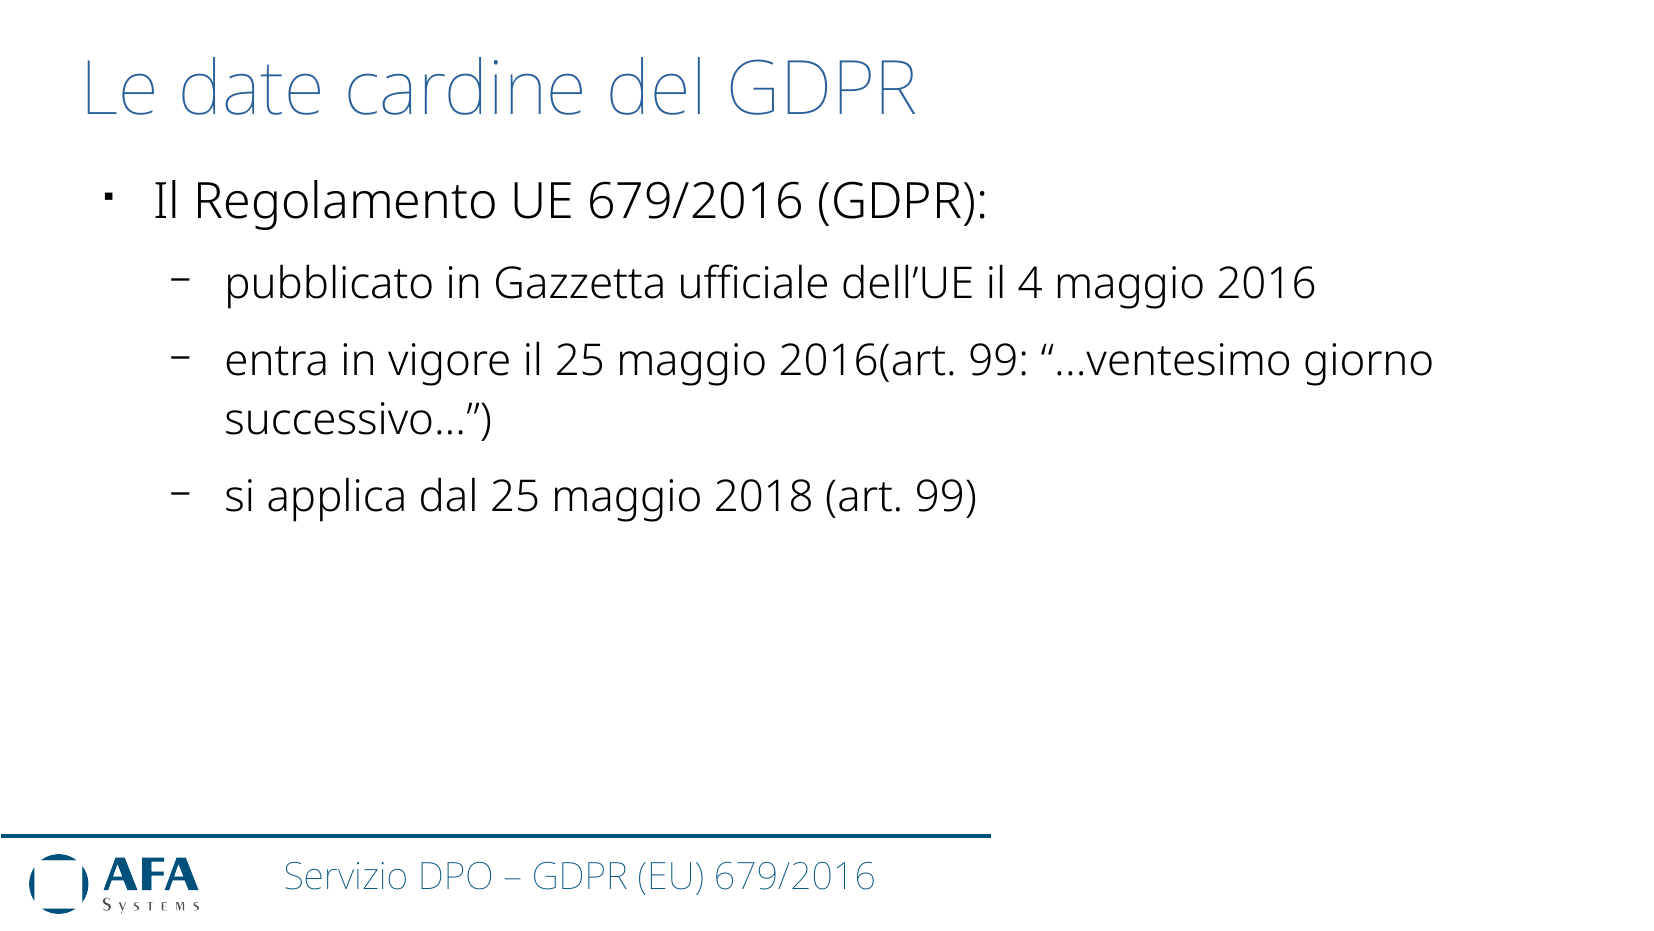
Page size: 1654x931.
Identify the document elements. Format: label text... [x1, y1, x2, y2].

list Il Regolamento UE 679/2016 (GDPR): pubblicato in Gazzetta ufficiale dell’UE il 4 maggio 2016 entra in vigore il 25 maggio 2016(art. 99: “...ventesimo giorno successivo...”) si applica dal 25 maggio 2018 (art. 99) [82, 165, 1571, 804]
picture [29, 854, 199, 914]
title Le date cardine del GDPR [80, 40, 1569, 130]
